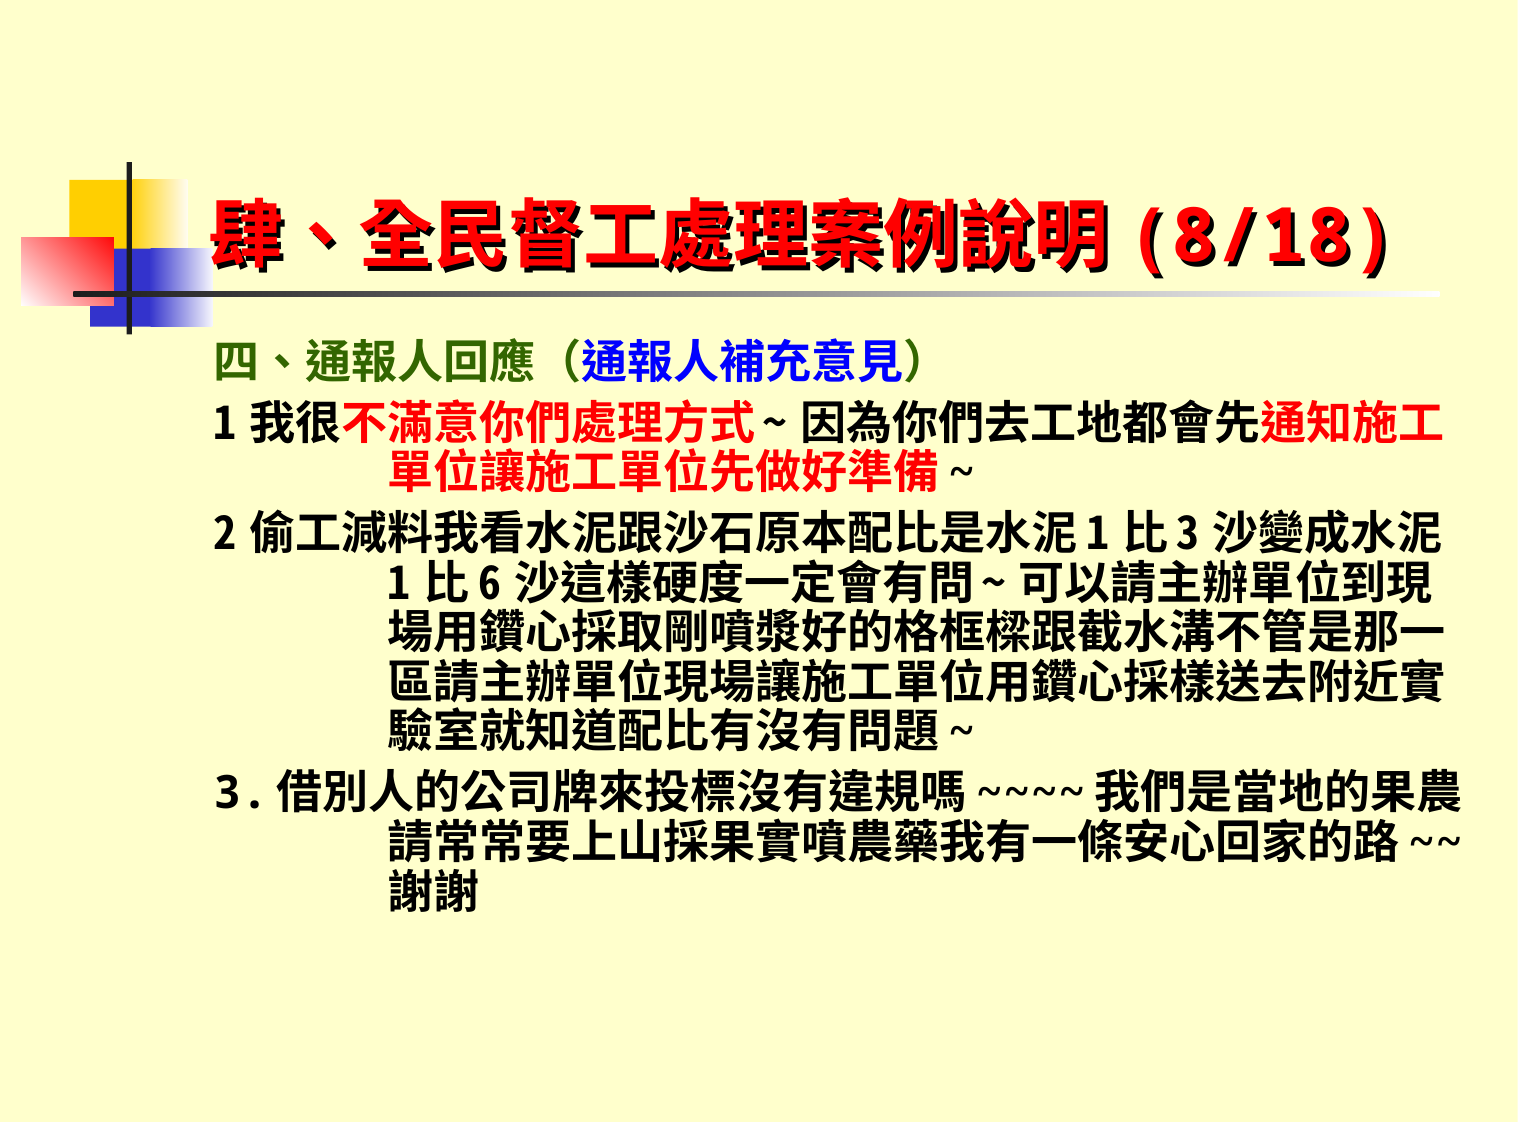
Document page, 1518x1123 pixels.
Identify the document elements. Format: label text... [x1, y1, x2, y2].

list 四、通報人回應（通報人補充意見） 1我很不滿意你們處理方式~因為你們去工地都會先通知施工單位讓施工單位先做好準備~ 2偷工減料我看水泥跟沙石原本配比是水泥1比3沙變成水泥1比6沙這樣硬度一定會有問~可以請主辦單位到現場用鑽心採取剛噴漿好的格框樑跟截水溝不管是那一區請主辦單位現場讓施工單位用鑽心採樣送去附近實驗室就知道配比有沒有問題~ 3.借別人的公司牌來投標沒有違規嗎~~~~我們是當地的果農請常常要上山採果實噴農藥我有一條安心回家的路~~謝謝 [196, 330, 1487, 1004]
title 肆、全民督工處理案例說明(8/18) [191, 135, 1486, 376]
